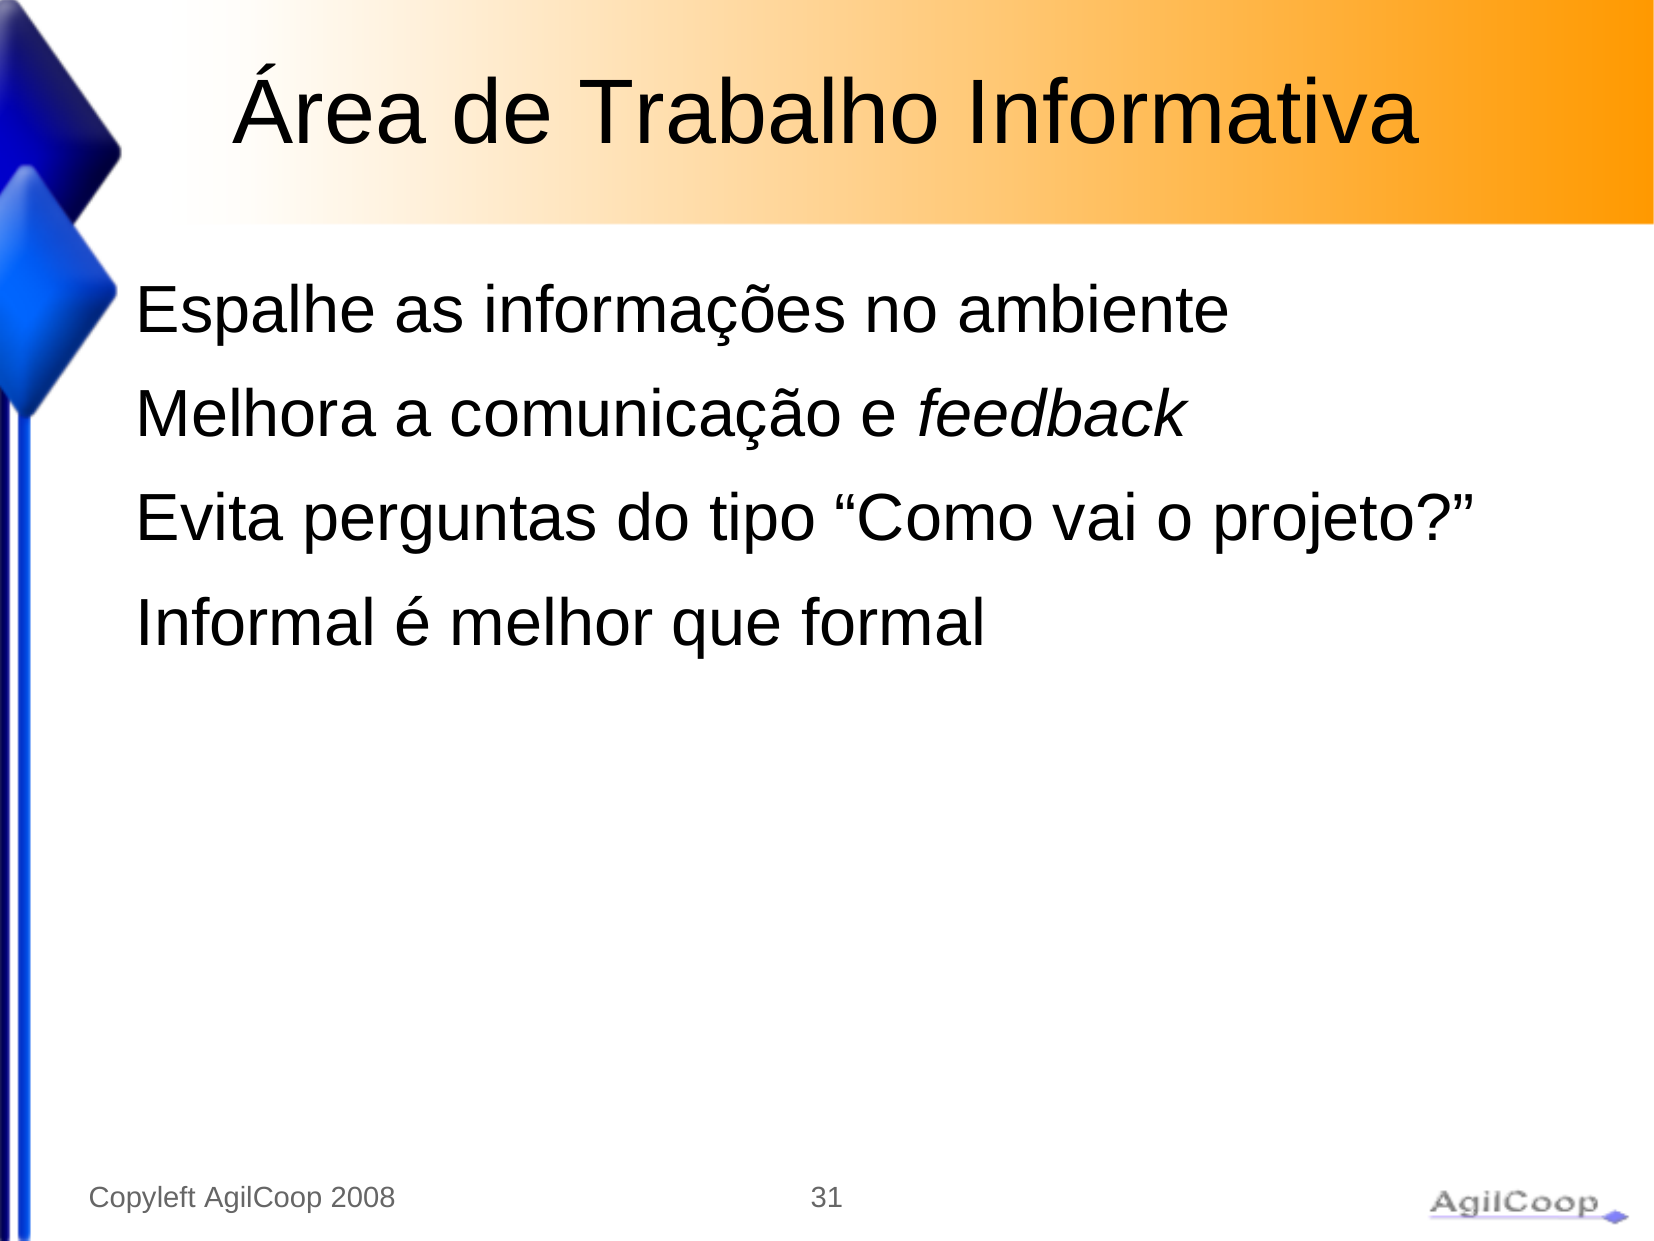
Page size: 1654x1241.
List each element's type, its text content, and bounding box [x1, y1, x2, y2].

list Espalhe as informações no ambiente Melhora a comunicação e feedback Evita perguntas do tipo “Como vai o projeto?” Informal é melhor que formal [118, 271, 1607, 1123]
picture [0, 0, 1654, 1241]
title Área de Trabalho Informativa [82, 8, 1571, 216]
